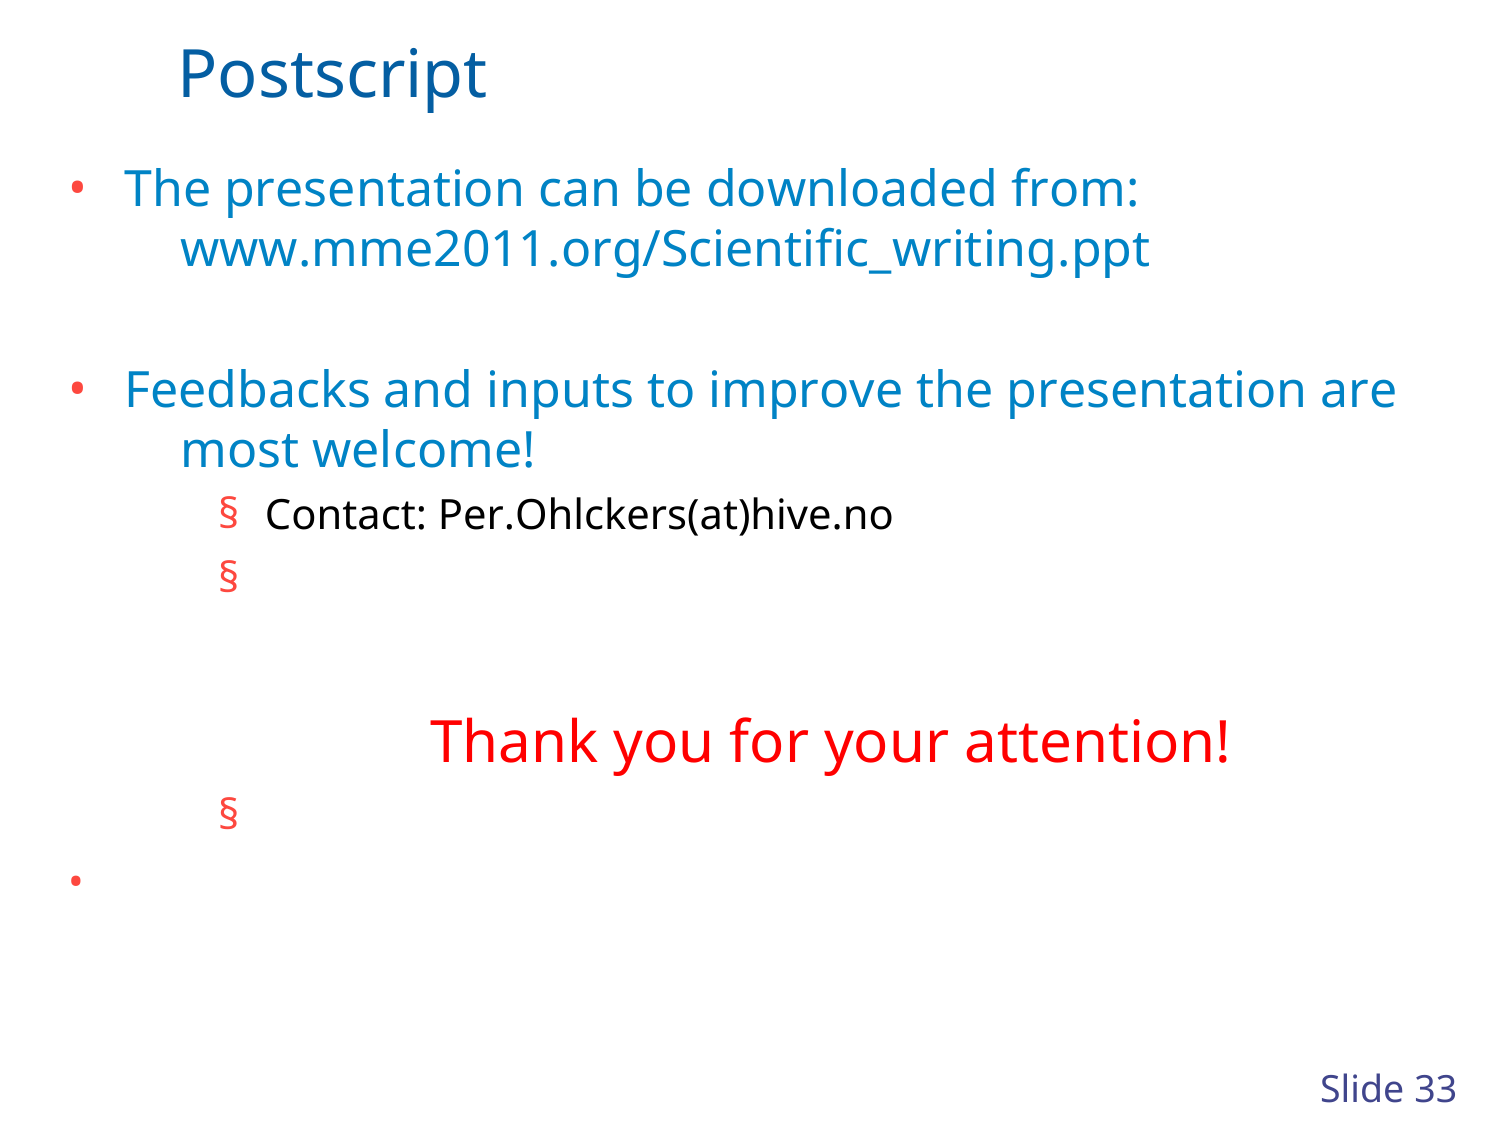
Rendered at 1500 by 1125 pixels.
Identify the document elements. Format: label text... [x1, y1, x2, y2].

title Postscript [162, 23, 1413, 114]
list The presentation can be downloaded from: www.mme2011.org/Scientific_writing.ppt Feedbacks and inputs to improve the presentation are most welcome! Contact: Per.Ohlckers(at)hive.no Thank you for your attention! [53, 148, 1459, 832]
